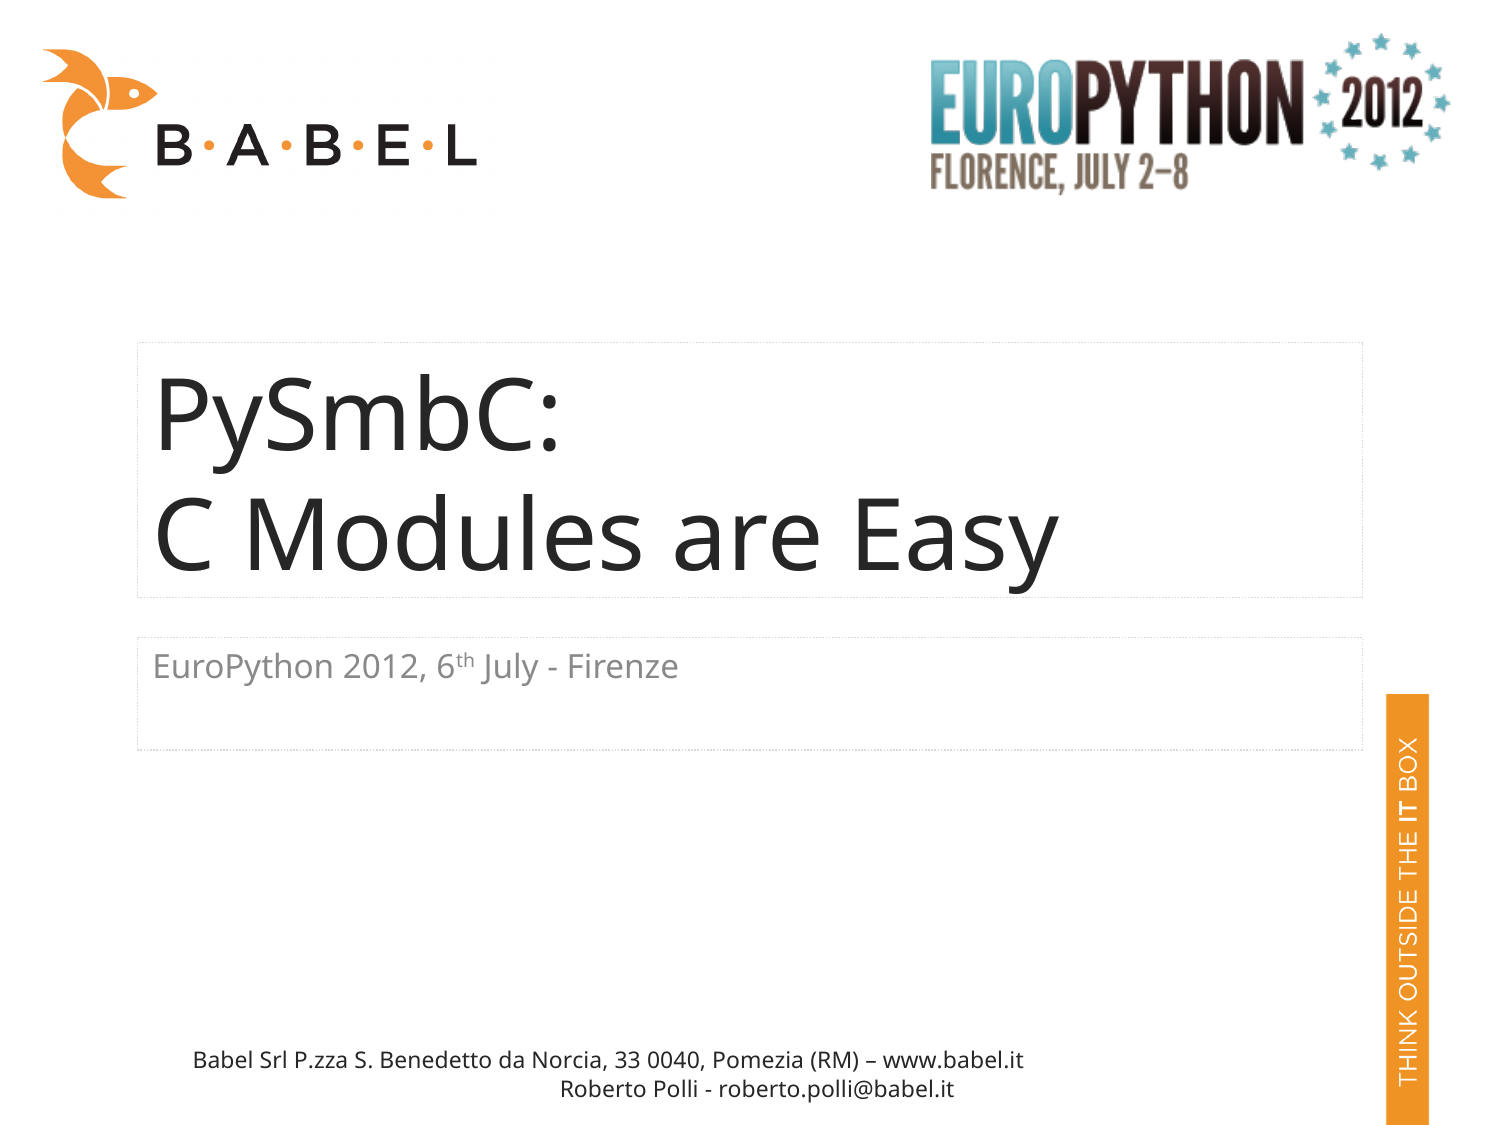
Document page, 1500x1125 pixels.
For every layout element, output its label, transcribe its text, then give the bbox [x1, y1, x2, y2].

picture [1379, 687, 1434, 1125]
title PySmbC: C Modules are Easy [137, 342, 1363, 598]
text_box Babel Srl P.zza S. Benedetto da Norcia, 33 0040, Pomezia (RM) – www.babel.it [177, 1037, 1041, 1081]
picture [37, 37, 515, 222]
text_box EuroPython 2012, 6th July - Firenze [137, 637, 1363, 751]
picture [931, 29, 1463, 207]
